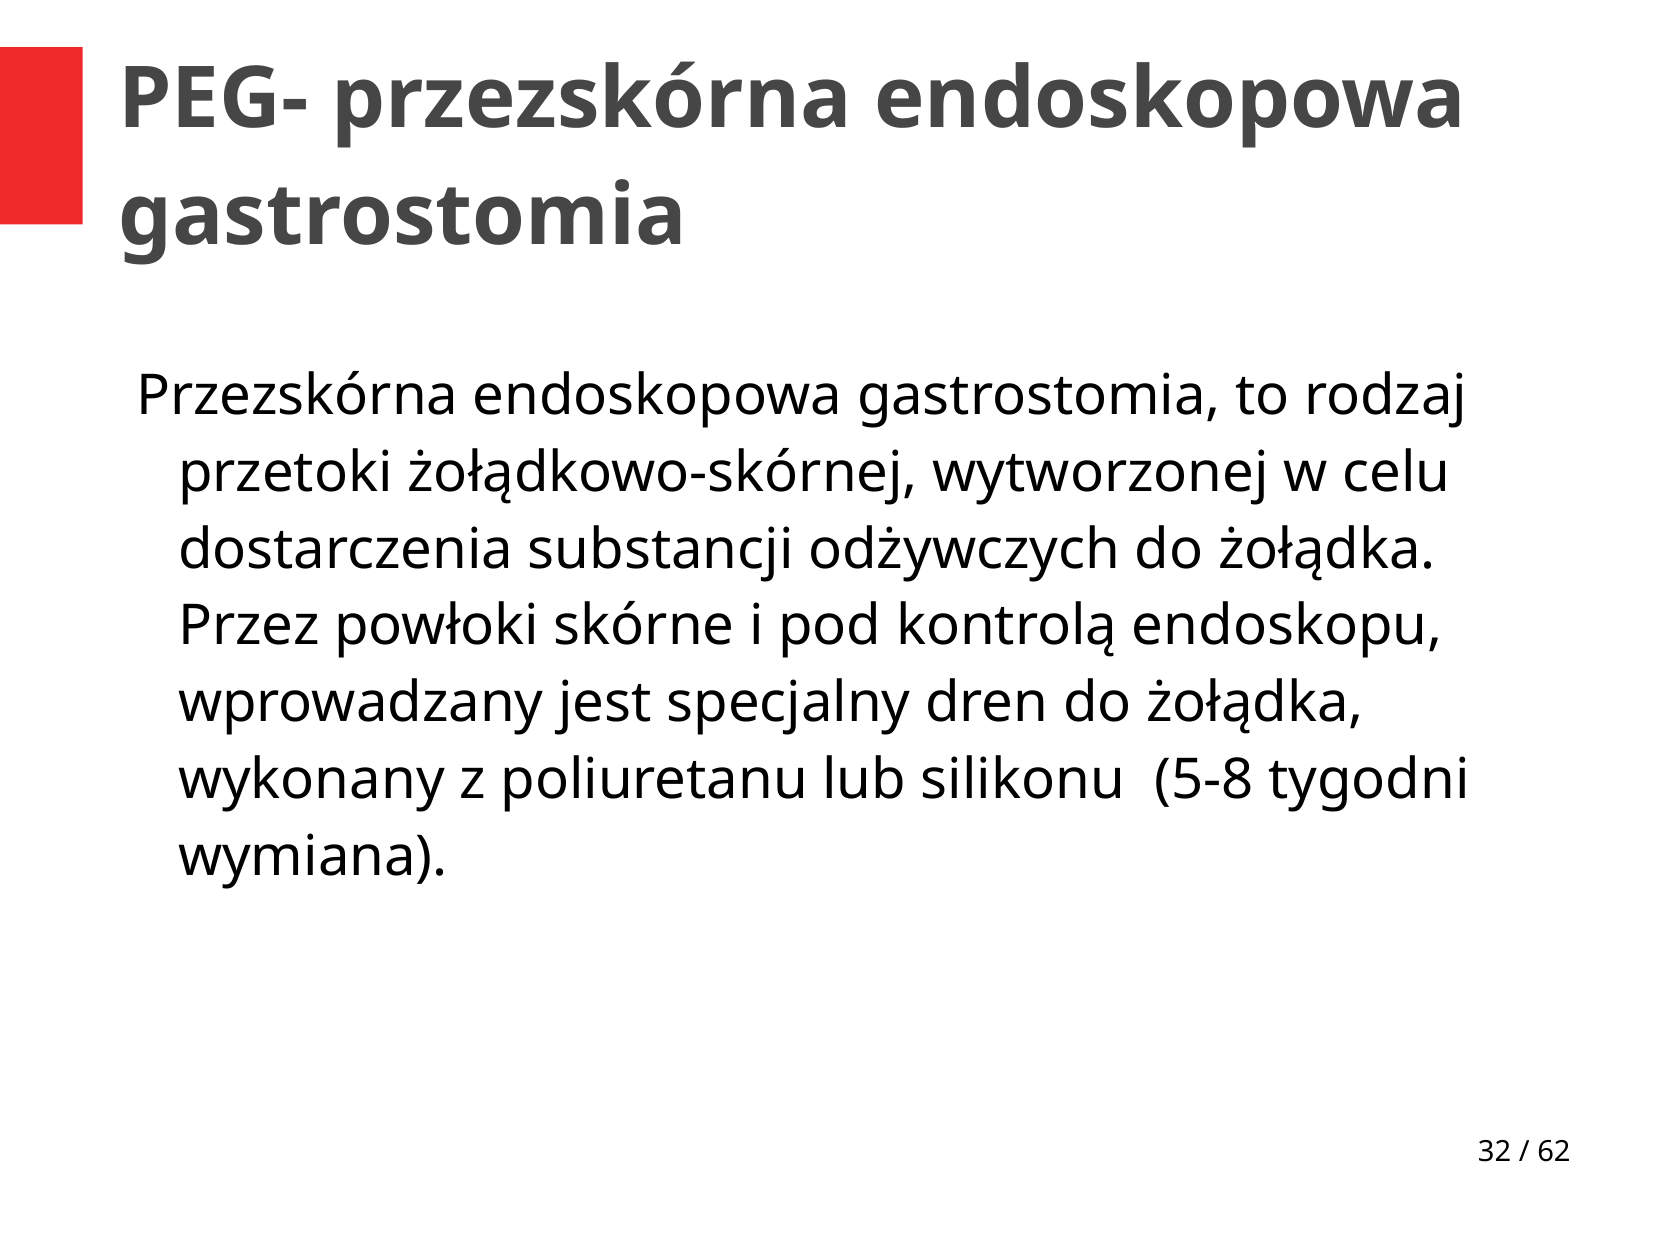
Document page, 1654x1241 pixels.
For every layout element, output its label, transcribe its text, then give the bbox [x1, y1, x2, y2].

title PEG- przezskórna endoskopowa gastrostomia [118, 21, 1571, 285]
list Przezskórna endoskopowa gastrostomia, to rodzaj przetoki żołądkowo-skórnej, wytworzonej w celu dostarczenia substancji odżywczych do żołądka. Przez powłoki skórne i pod kontrolą endoskopu, wprowadzany jest specjalny dren do żołądka, wykonany z poliuretanu lub silikonu (5-8 tygodni wymiana). [118, 354, 1536, 1074]
